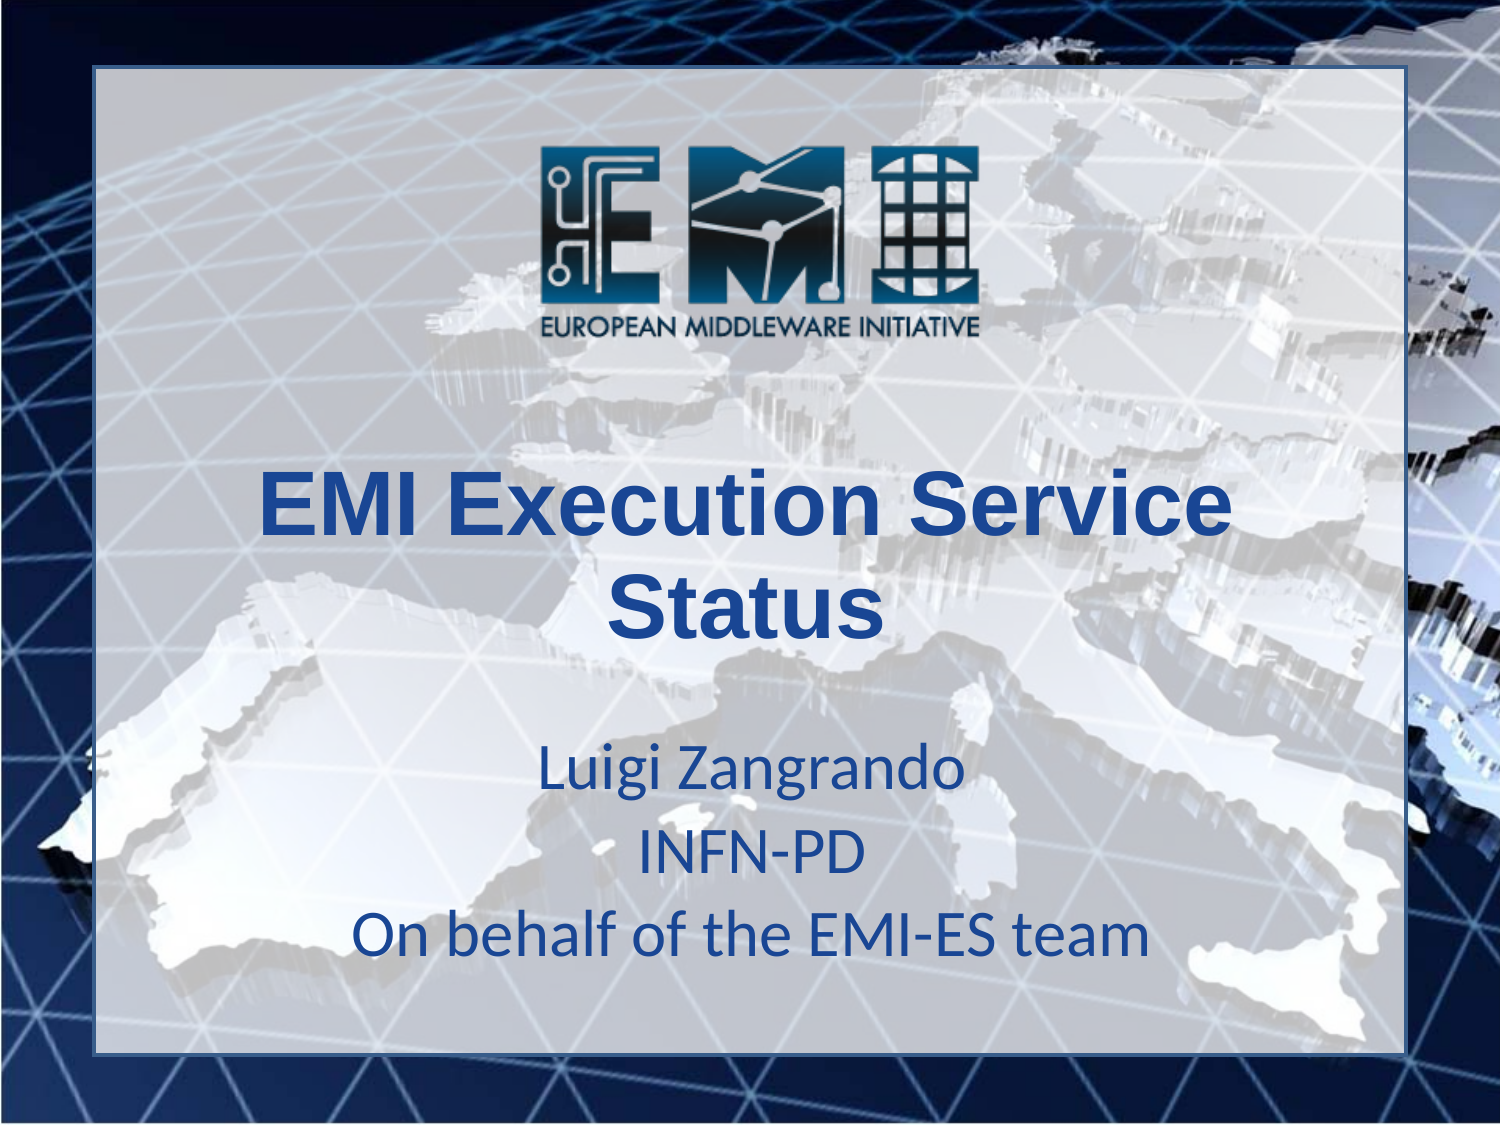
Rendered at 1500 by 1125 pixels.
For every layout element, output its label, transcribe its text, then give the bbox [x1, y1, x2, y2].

text_box Luigi Zangrando INFN-PD On behalf of the EMI-ES team [224, 732, 1280, 1026]
picture [0, 0, 1500, 1125]
title EMI Execution Service Status [109, 445, 1385, 687]
